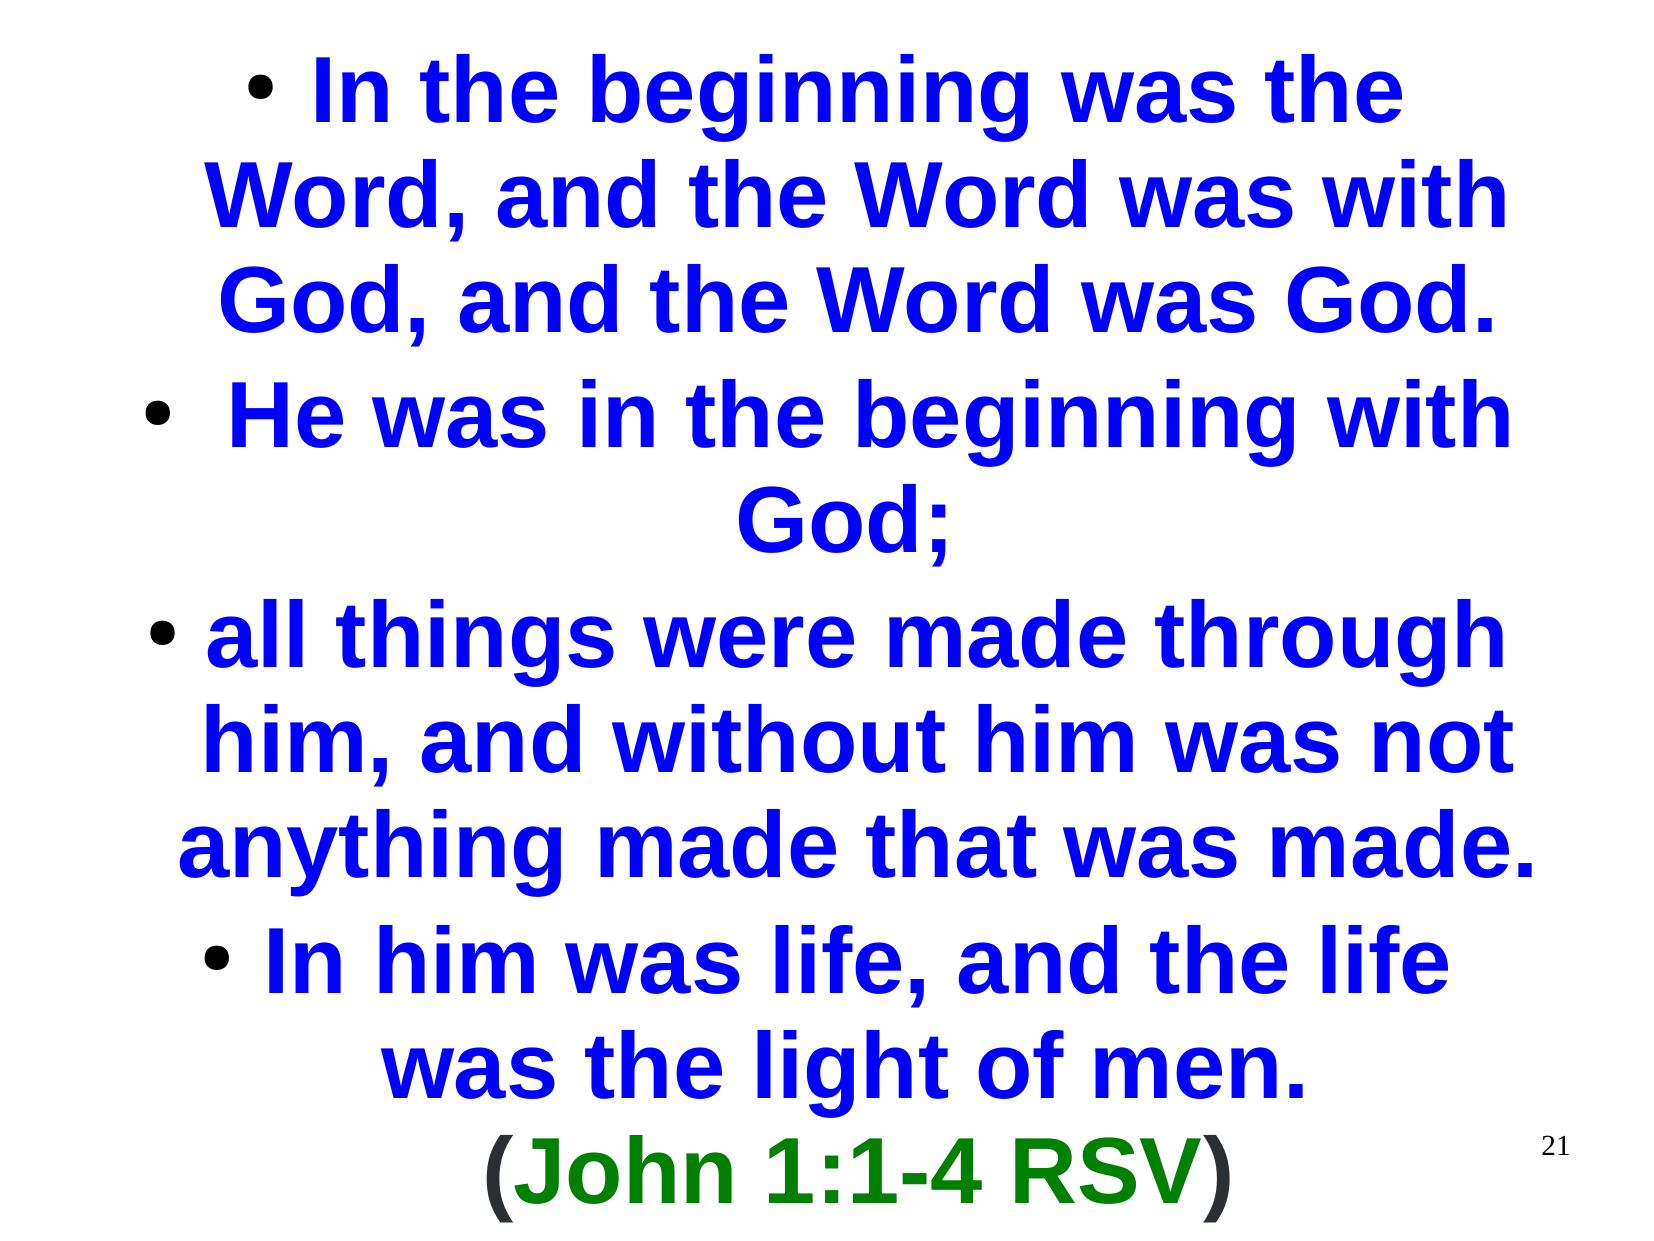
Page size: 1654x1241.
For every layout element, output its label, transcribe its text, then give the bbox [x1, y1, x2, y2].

list In the beginning was the Word, and the Word was with God, and the Word was God. He was in the beginning with God; all things were made through him, and without him was not anything made that was made. In him was life, and the life was the light of men. (John 1:1-4 RSV) [37, 37, 1613, 1238]
